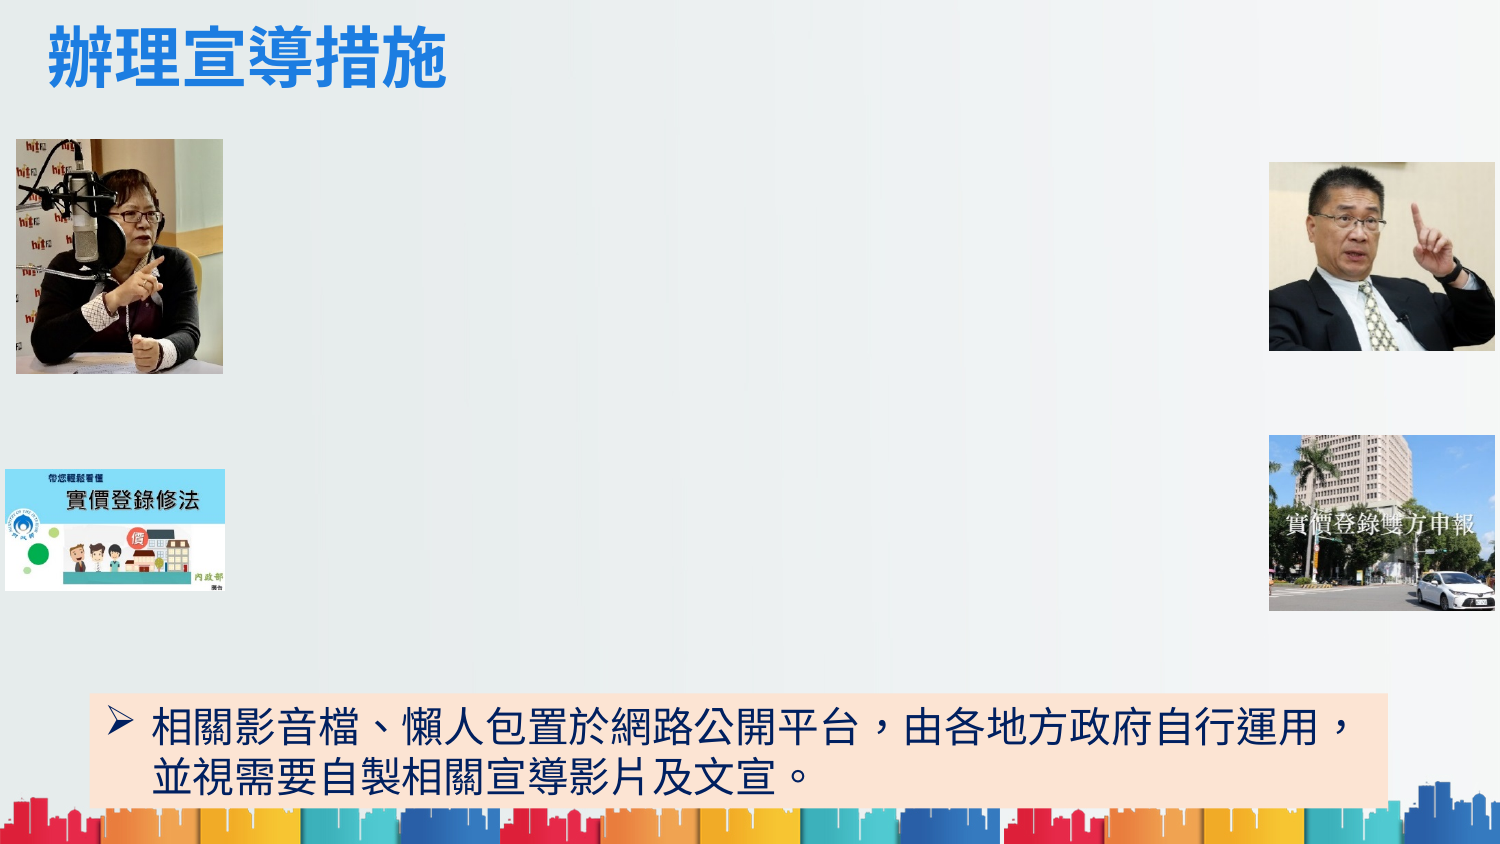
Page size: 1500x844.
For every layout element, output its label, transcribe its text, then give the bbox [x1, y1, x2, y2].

title 辦理宣導措施 [5, 8, 491, 103]
text_box 相關影音檔、懶人包置於網路公開平台，由各地方政府自行運用，並視需要自製相關宣導影片及文宣。 [89, 693, 1388, 809]
picture [0, 0, 1500, 844]
